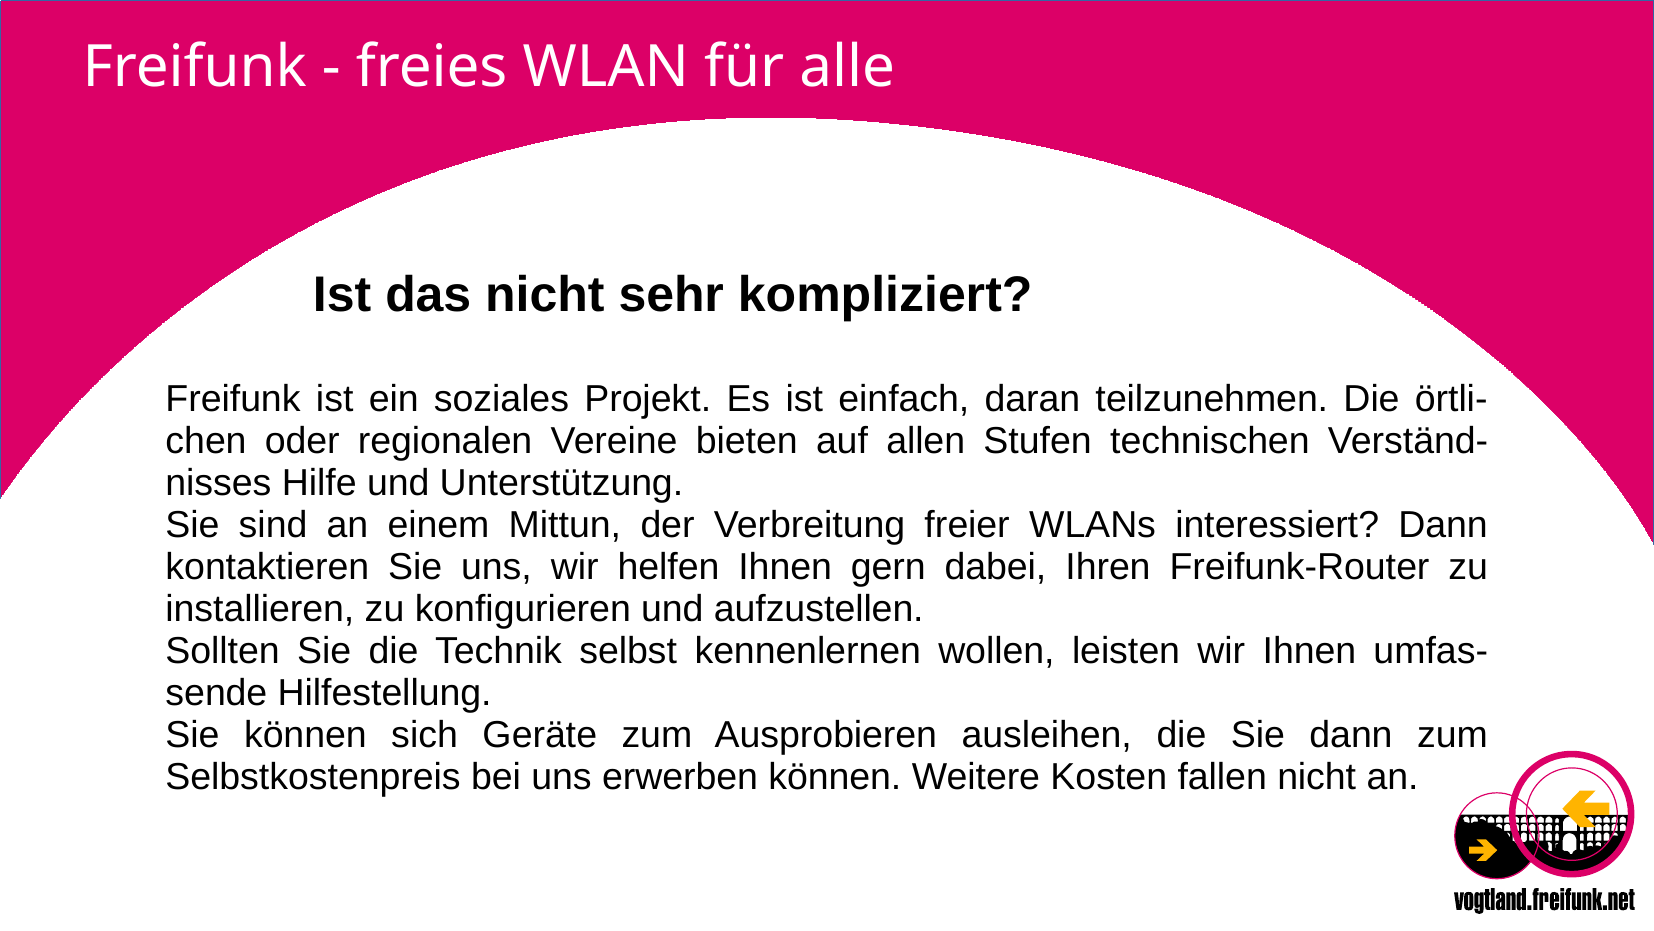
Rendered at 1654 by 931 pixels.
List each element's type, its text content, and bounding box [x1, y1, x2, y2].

text_box [0, 0, 1654, 931]
title Freifunk - freies WLAN für alle [82, 17, 1571, 111]
subtitle Ist das nicht sehr kompliziert? Freifunk ist ein soziales Projekt. Es ist einfach, daran teilzunehmen. Die örtli-chen oder regionalen Vereine bieten auf allen Stufen technischen Verständ-nisses Hilfe und Unterstützung. Sie sind an einem Mittun, der Verbreitung freier WLANs interessiert? Dann kontaktieren Sie uns, wir helfen Ihnen gern dabei, Ihren Freifunk-Router zu installieren, zu konfigurieren und aufzustellen. Sollten Sie die Technik selbst kennenlernen wollen, leisten wir Ihnen umfas-sende Hilfestellung. Sie können sich Geräte zum Ausprobieren ausleihen, die Sie dann zum Selbstkostenpreis bei uns erwerben können. Weitere Kosten fallen nicht an. [165, 183, 1489, 880]
picture [1452, 749, 1636, 916]
